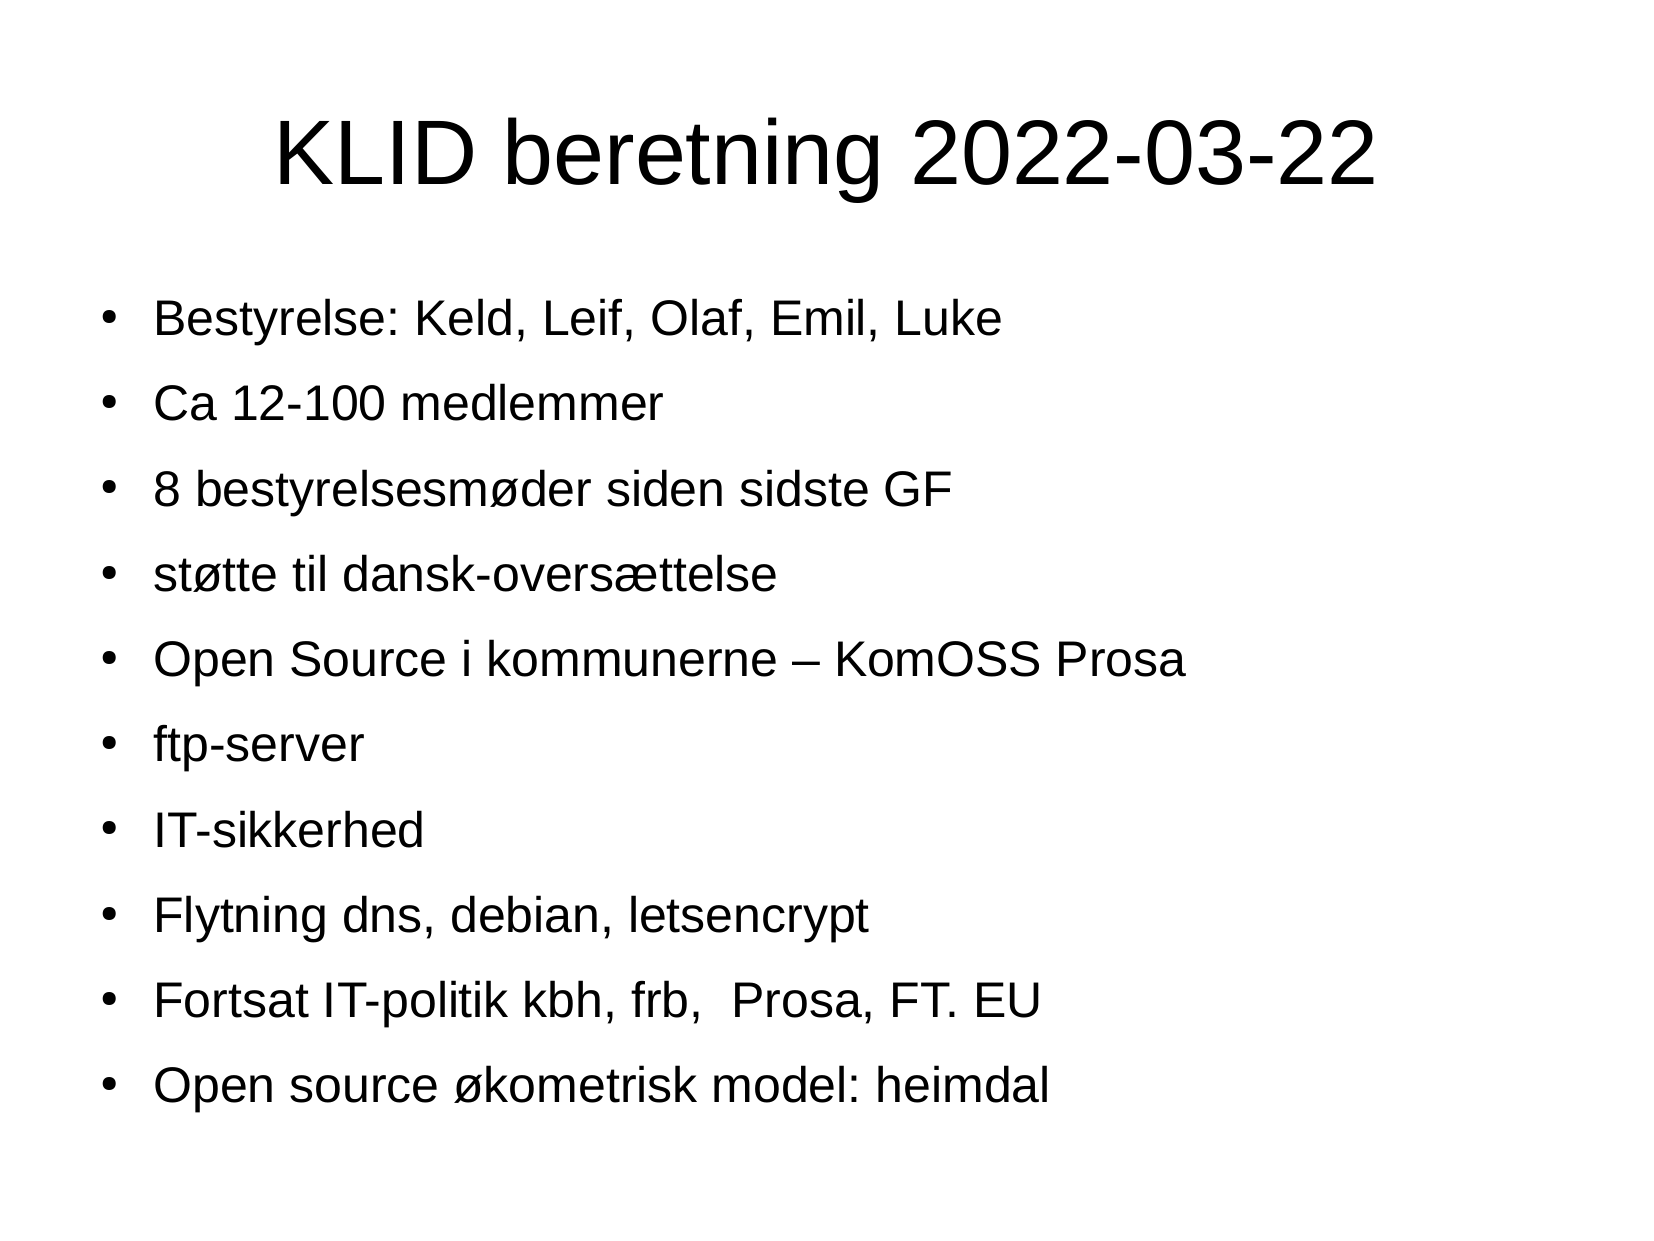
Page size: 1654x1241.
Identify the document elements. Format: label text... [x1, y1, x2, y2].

title KLID beretning 2022-03-22 [82, 56, 1571, 250]
list Bestyrelse: Keld, Leif, Olaf, Emil, Luke Ca 12-100 medlemmer 8 bestyrelsesmøder siden sidste GF støtte til dansk-oversættelse Open Source i kommunerne – KomOSS Prosa ftp-server IT-sikkerhed Flytning dns, debian, letsencrypt Fortsat IT-politik kbh, frb, Prosa, FT. EU Open source økometrisk model: heimdal [82, 290, 1571, 1199]
